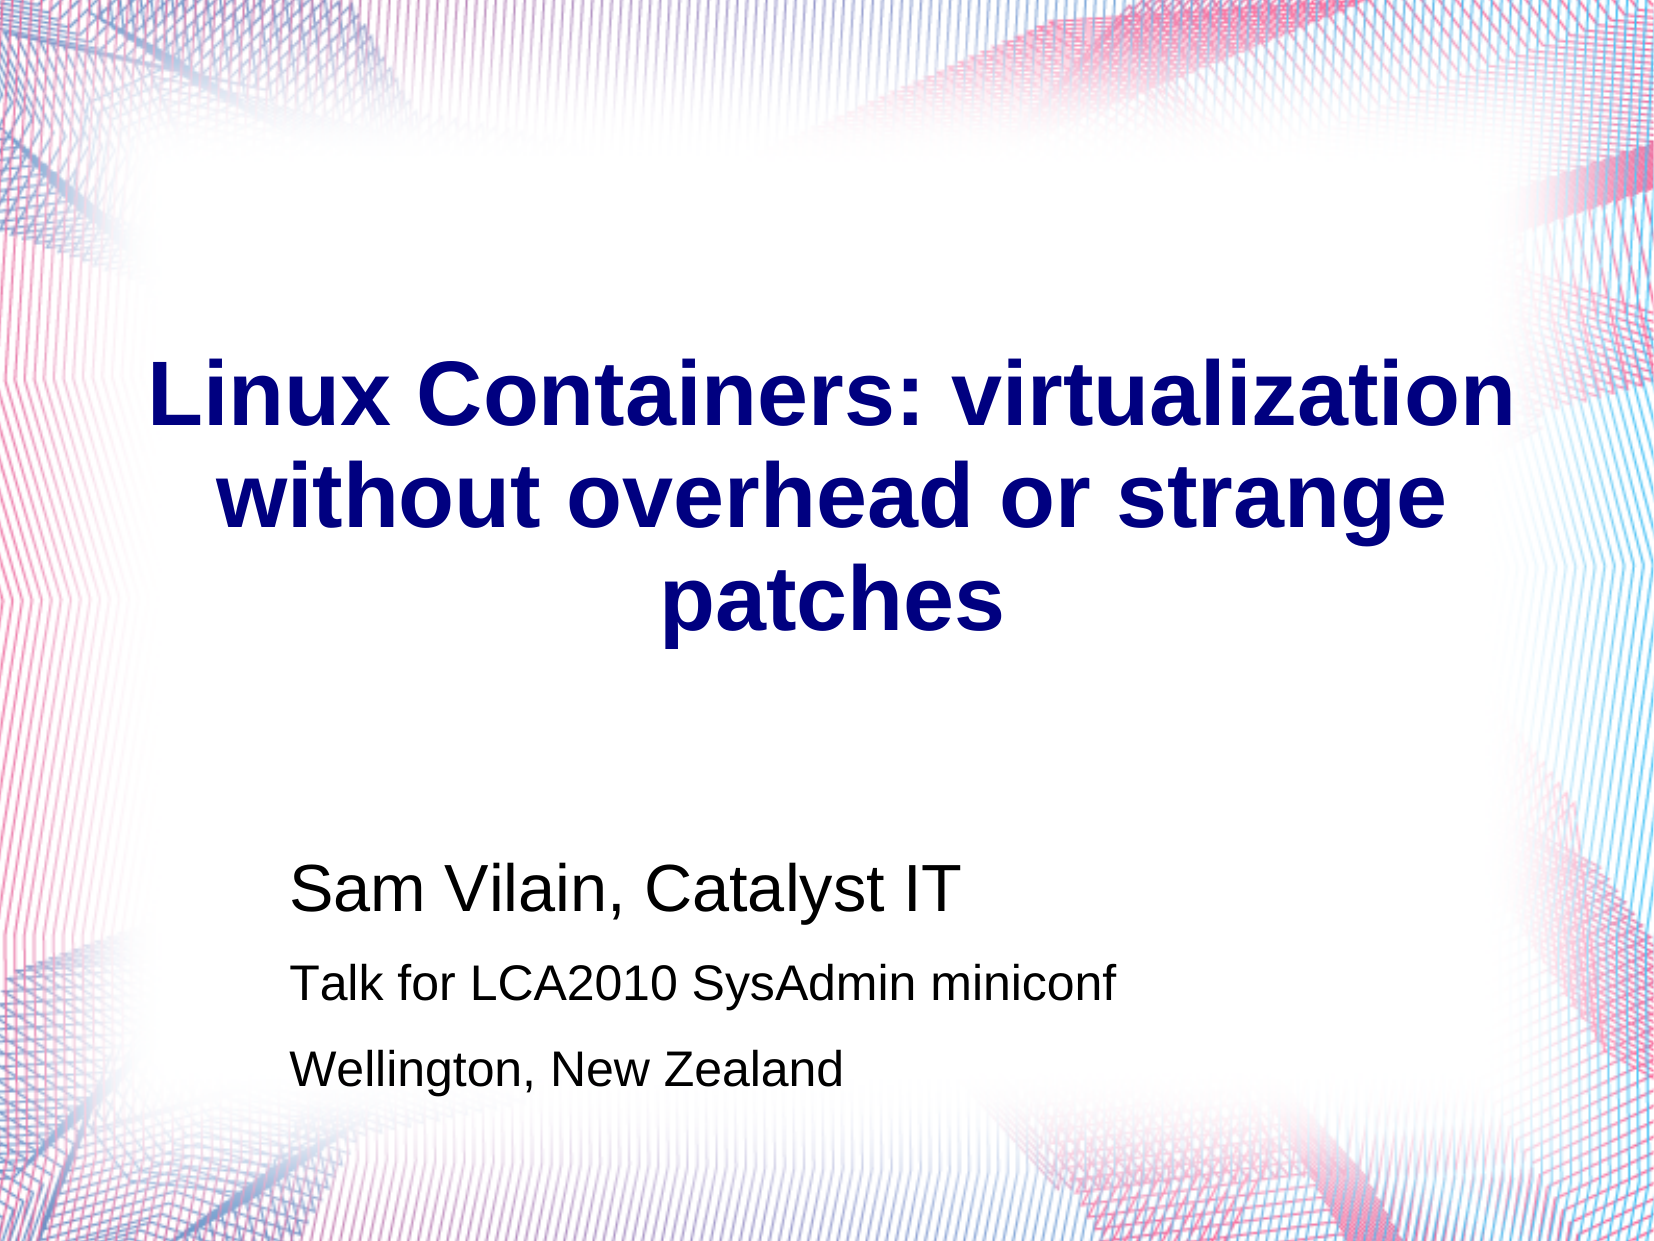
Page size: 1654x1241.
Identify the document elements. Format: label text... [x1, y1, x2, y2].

list Sam Vilain, Catalyst IT Talk for LCA2010 SysAdmin miniconf Wellington, New Zealand [289, 851, 1477, 1097]
title Linux Containers: virtualization without overhead or strange patches [88, 341, 1577, 650]
picture [0, 0, 1654, 1241]
